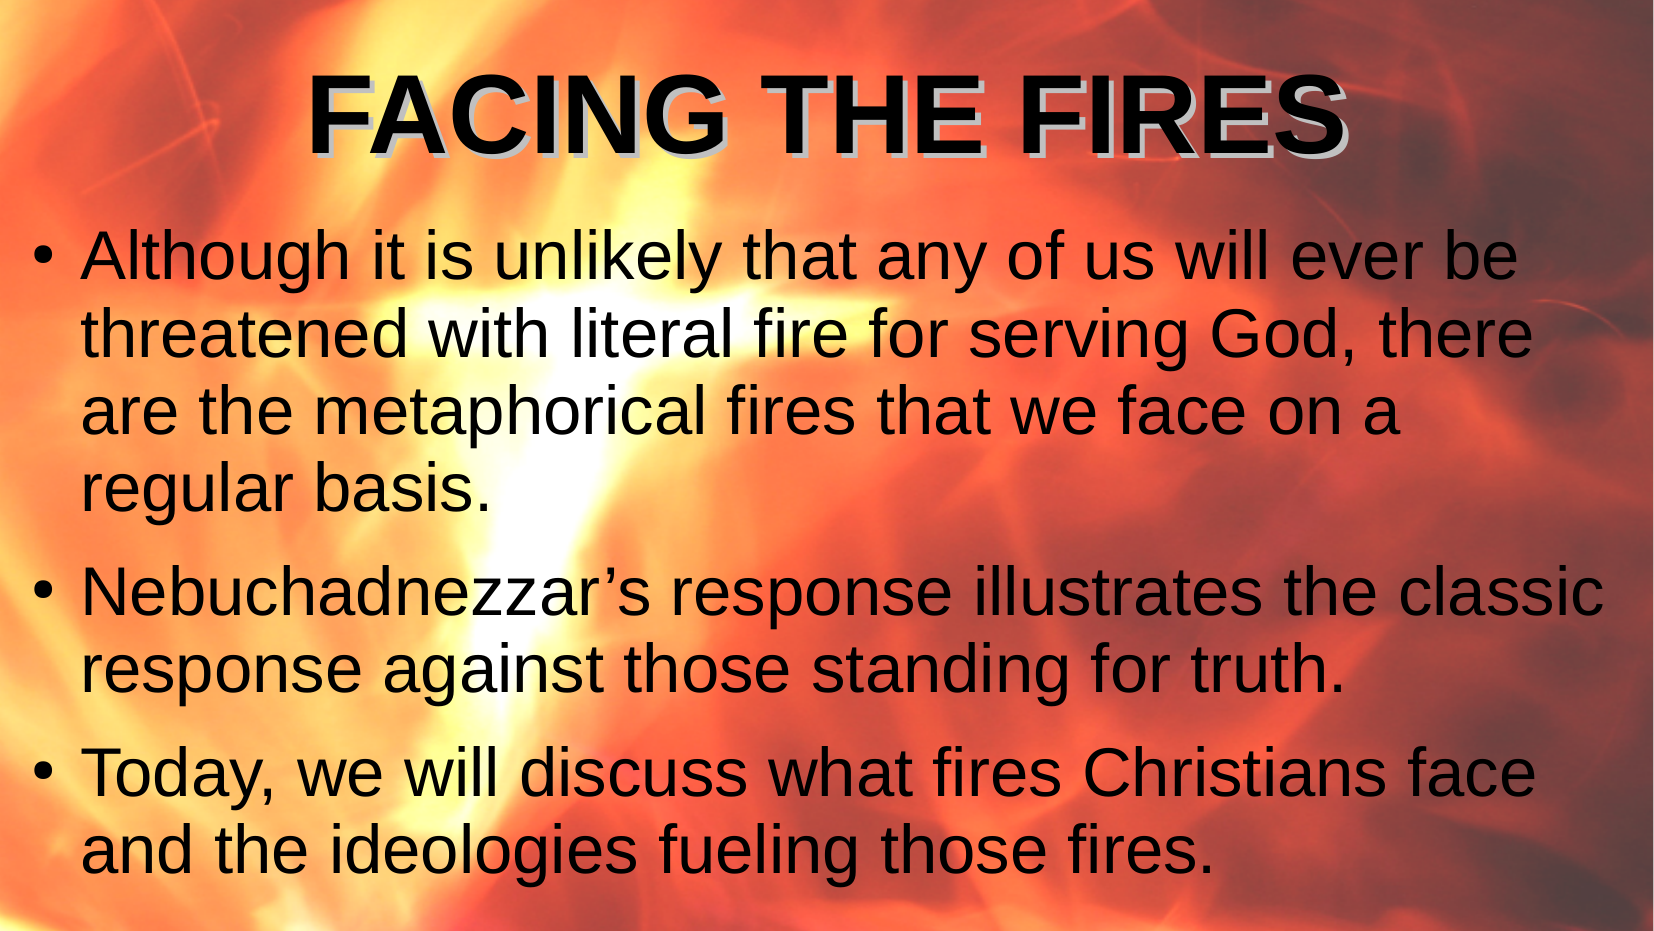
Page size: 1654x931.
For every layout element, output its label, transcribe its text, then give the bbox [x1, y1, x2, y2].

title FACING THE FIRES [82, 37, 1571, 193]
picture [0, 0, 1654, 931]
list Although it is unlikely that any of us will ever be threatened with literal fire for serving God, there are the metaphorical fires that we face on a regular basis. Nebuchadnezzar’s response illustrates the classic response against those standing for truth. Today, we will discuss what fires Christians face and the ideologies fueling those fires. [15, 217, 1621, 901]
